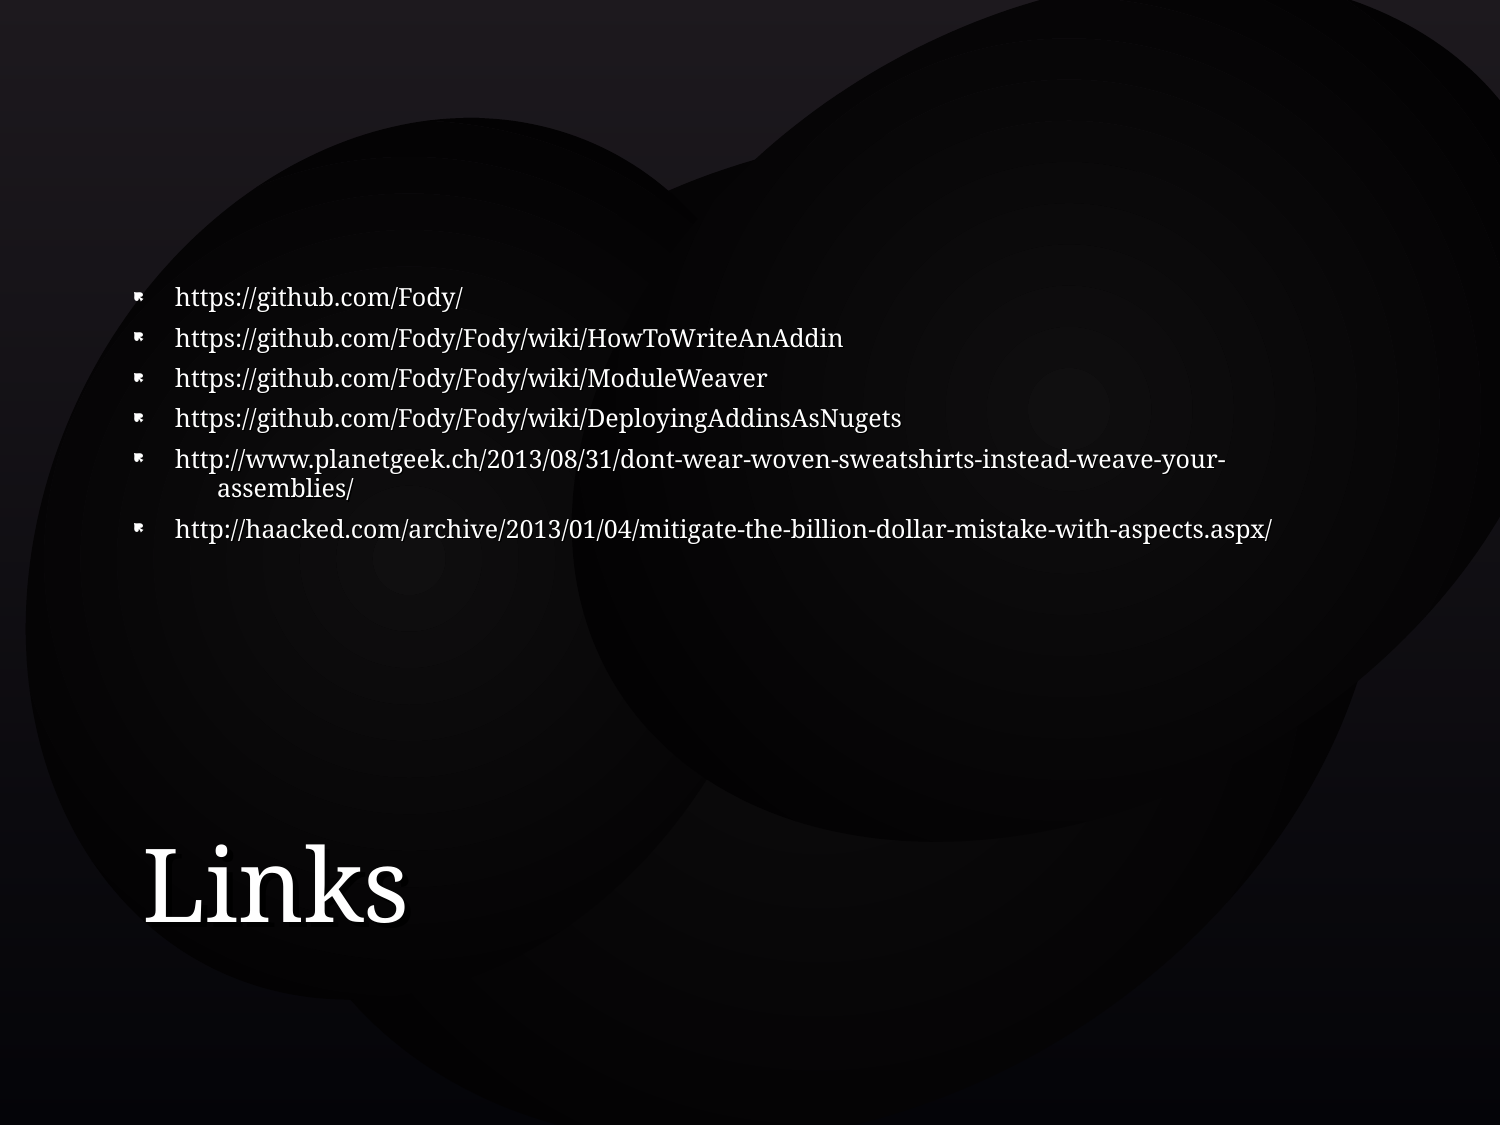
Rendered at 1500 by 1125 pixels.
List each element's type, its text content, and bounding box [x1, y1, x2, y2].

title Links [127, 800, 1366, 951]
list https://github.com/Fody/ https://github.com/Fody/Fody/wiki/HowToWriteAnAddin https://github.com/Fody/Fody/wiki/ModuleWeaver https://github.com/Fody/Fody/wiki/DeployingAddinsAsNugets http://www.planetgeek.ch/2013/08/31/dont-wear-woven-sweatshirts-instead-weave-your-assemblies/ http://haacked.com/archive/2013/01/04/mitigate-the-billion-dollar-mistake-with-aspects.aspx/ [112, 112, 1351, 713]
